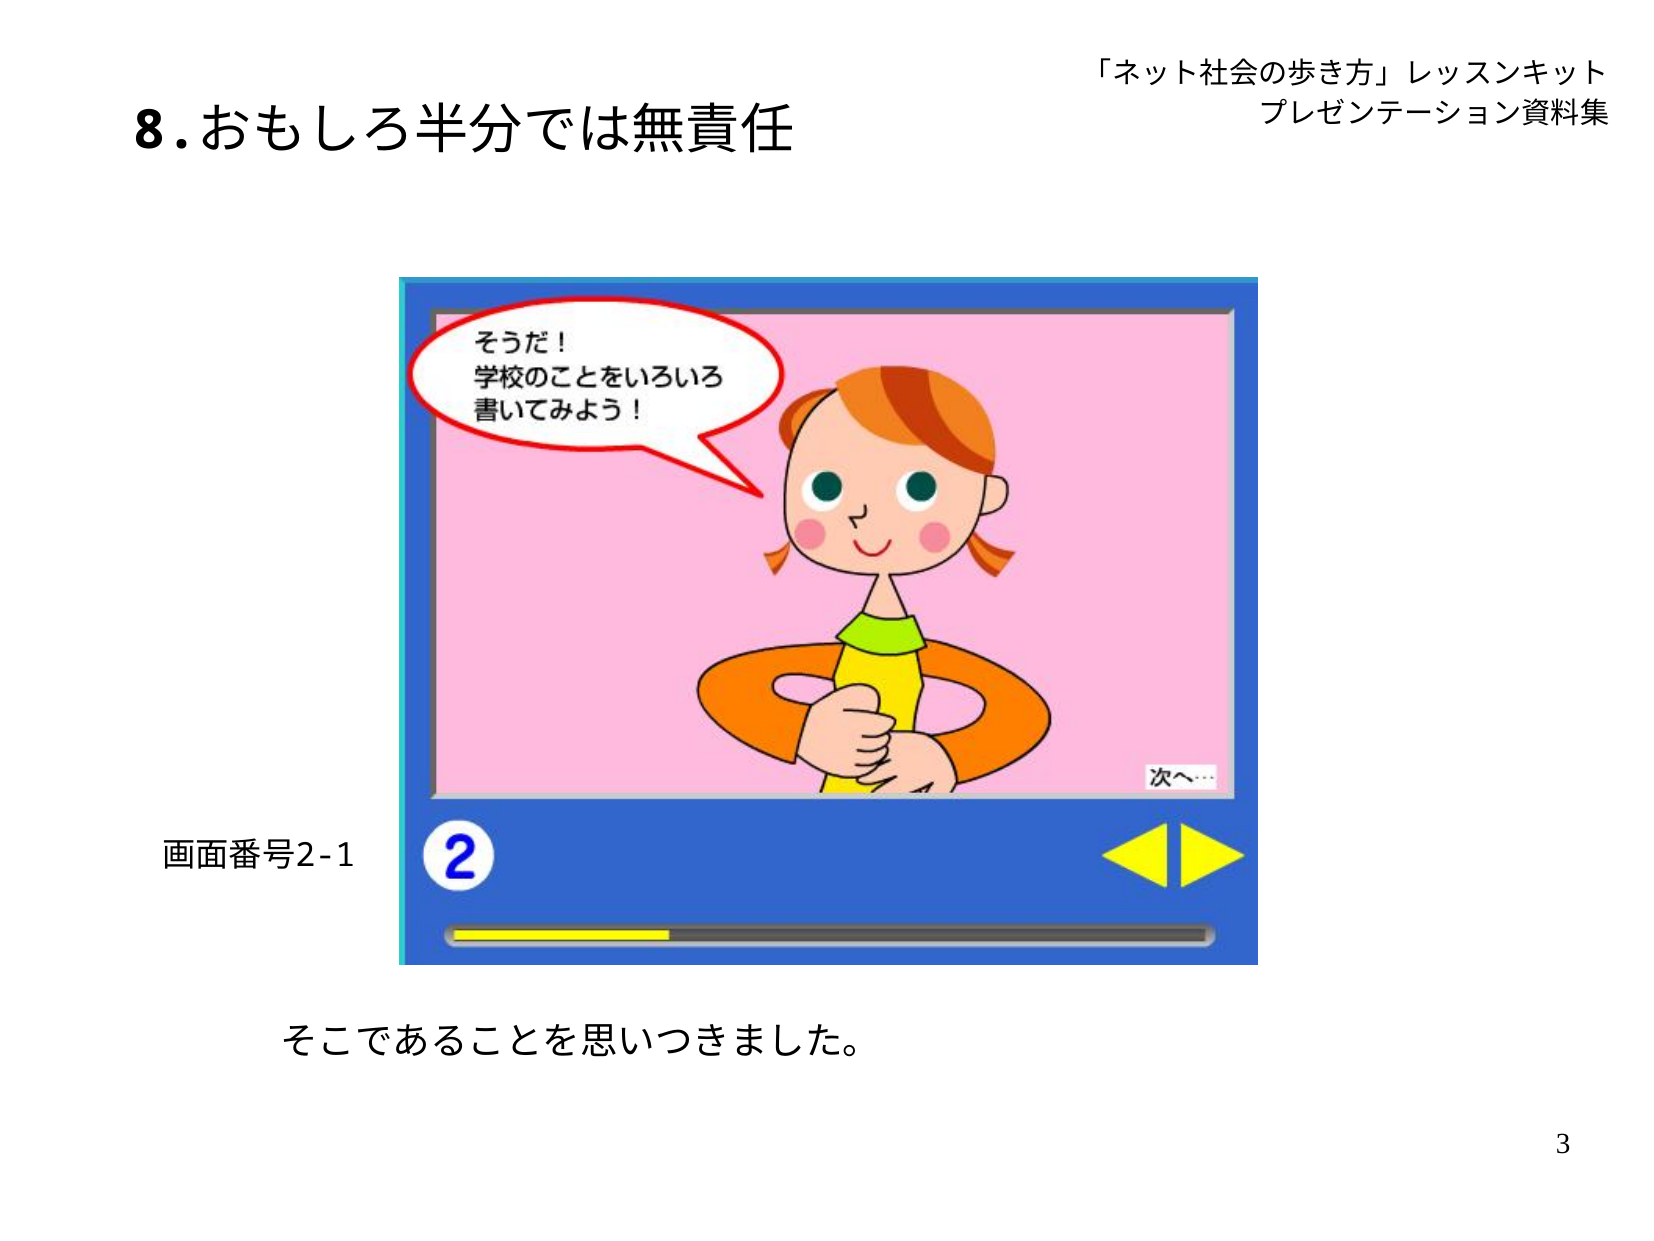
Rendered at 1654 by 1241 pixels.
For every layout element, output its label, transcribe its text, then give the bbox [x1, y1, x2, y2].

text_box 「ネット社会の歩き方」レッスンキット プレゼンテーション資料集 [1062, 44, 1625, 139]
text_box 画面番号2-1 [147, 826, 384, 882]
picture [399, 277, 1258, 965]
text_box 8.おもしろ半分では無責任 [118, 88, 1093, 169]
text_box そこであることを思いつきました。 [265, 1003, 1447, 1074]
